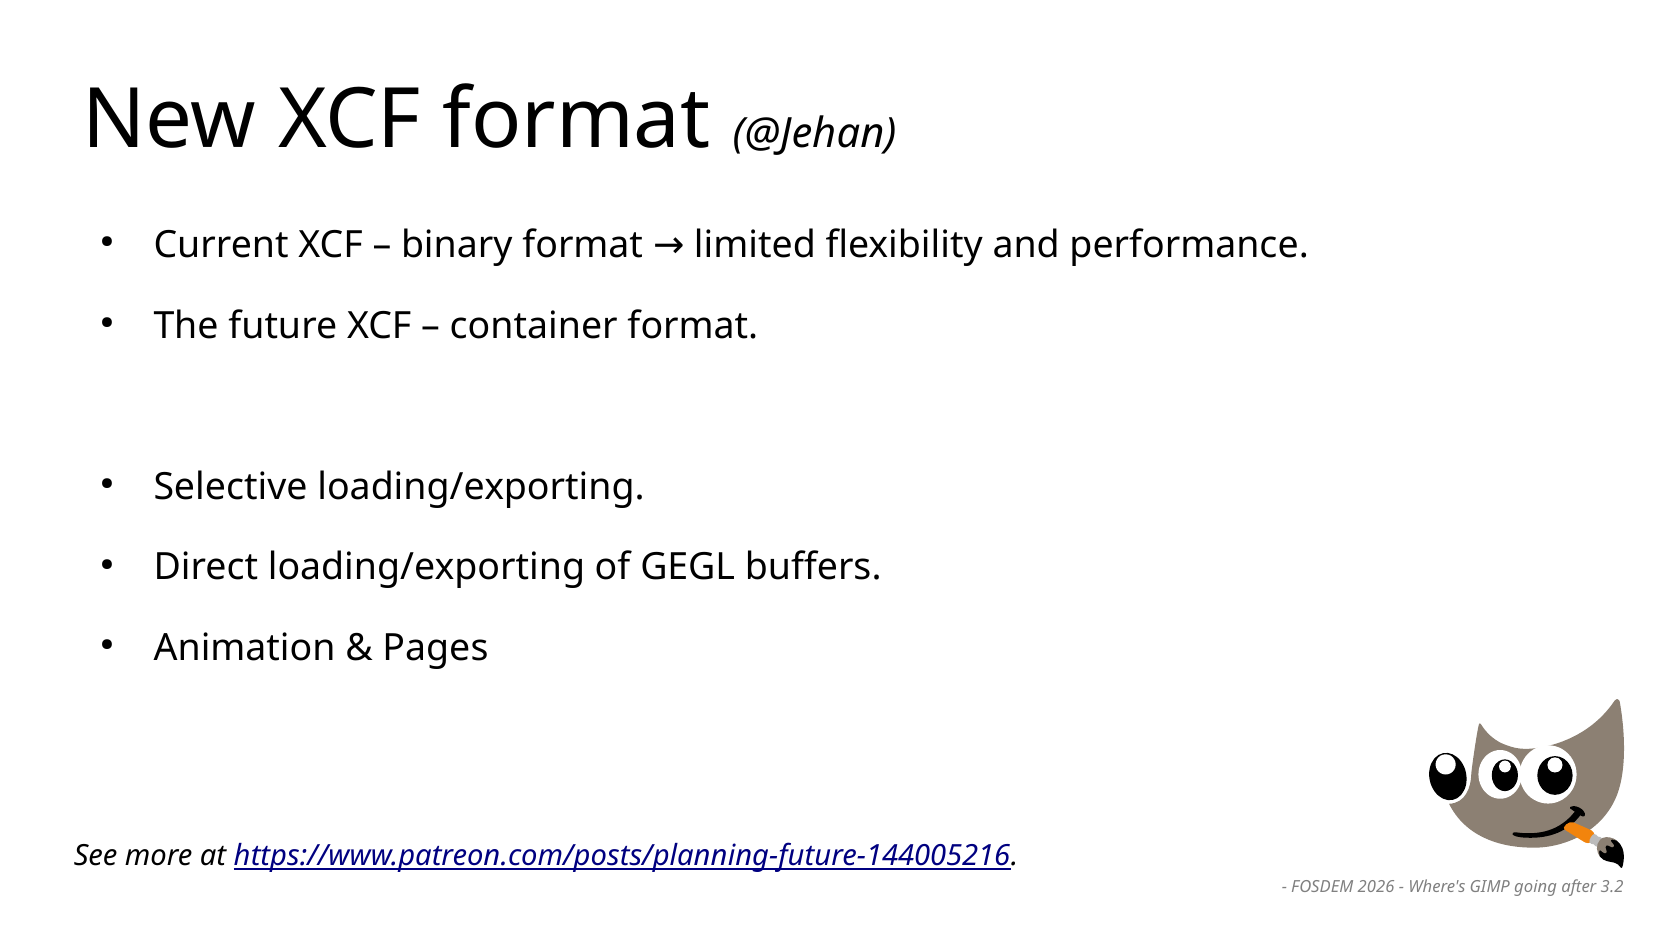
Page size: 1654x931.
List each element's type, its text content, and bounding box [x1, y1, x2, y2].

title New XCF format (@Jehan) [82, 37, 1571, 193]
list Current XCF – binary format → limited flexibility and performance. The future XCF – container format. Selective loading/exporting. Direct loading/exporting of GEGL buffers. Animation & Pages [82, 217, 1571, 758]
text_box See more at https://www.patreon.com/posts/planning-future-144005216. [59, 826, 1034, 886]
